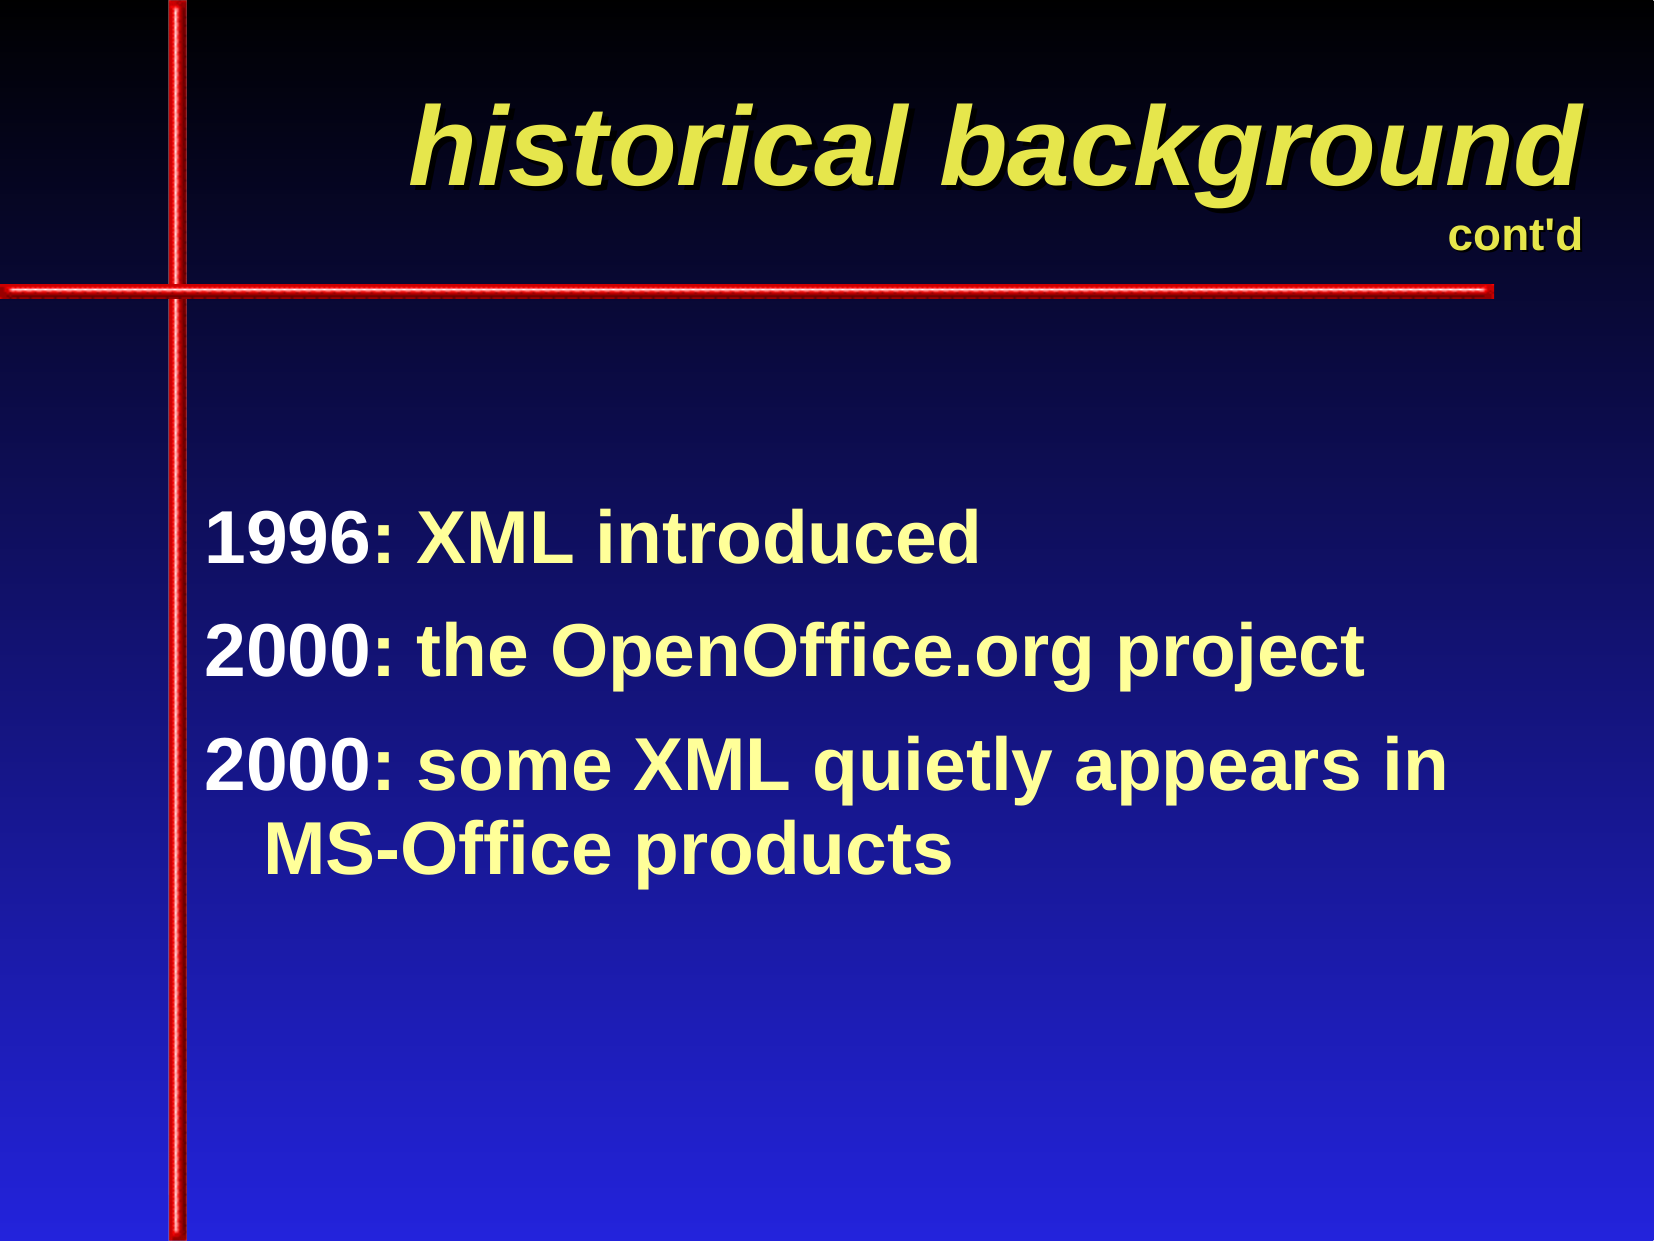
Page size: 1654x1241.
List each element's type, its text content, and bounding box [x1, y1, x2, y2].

title historical background cont'd [171, 30, 1584, 313]
picture [0, 1, 186, 1240]
list 1996: XML introduced 2000: the OpenOffice.org project 2000: some XML quietly appears in MS-Office products [204, 495, 1601, 1034]
